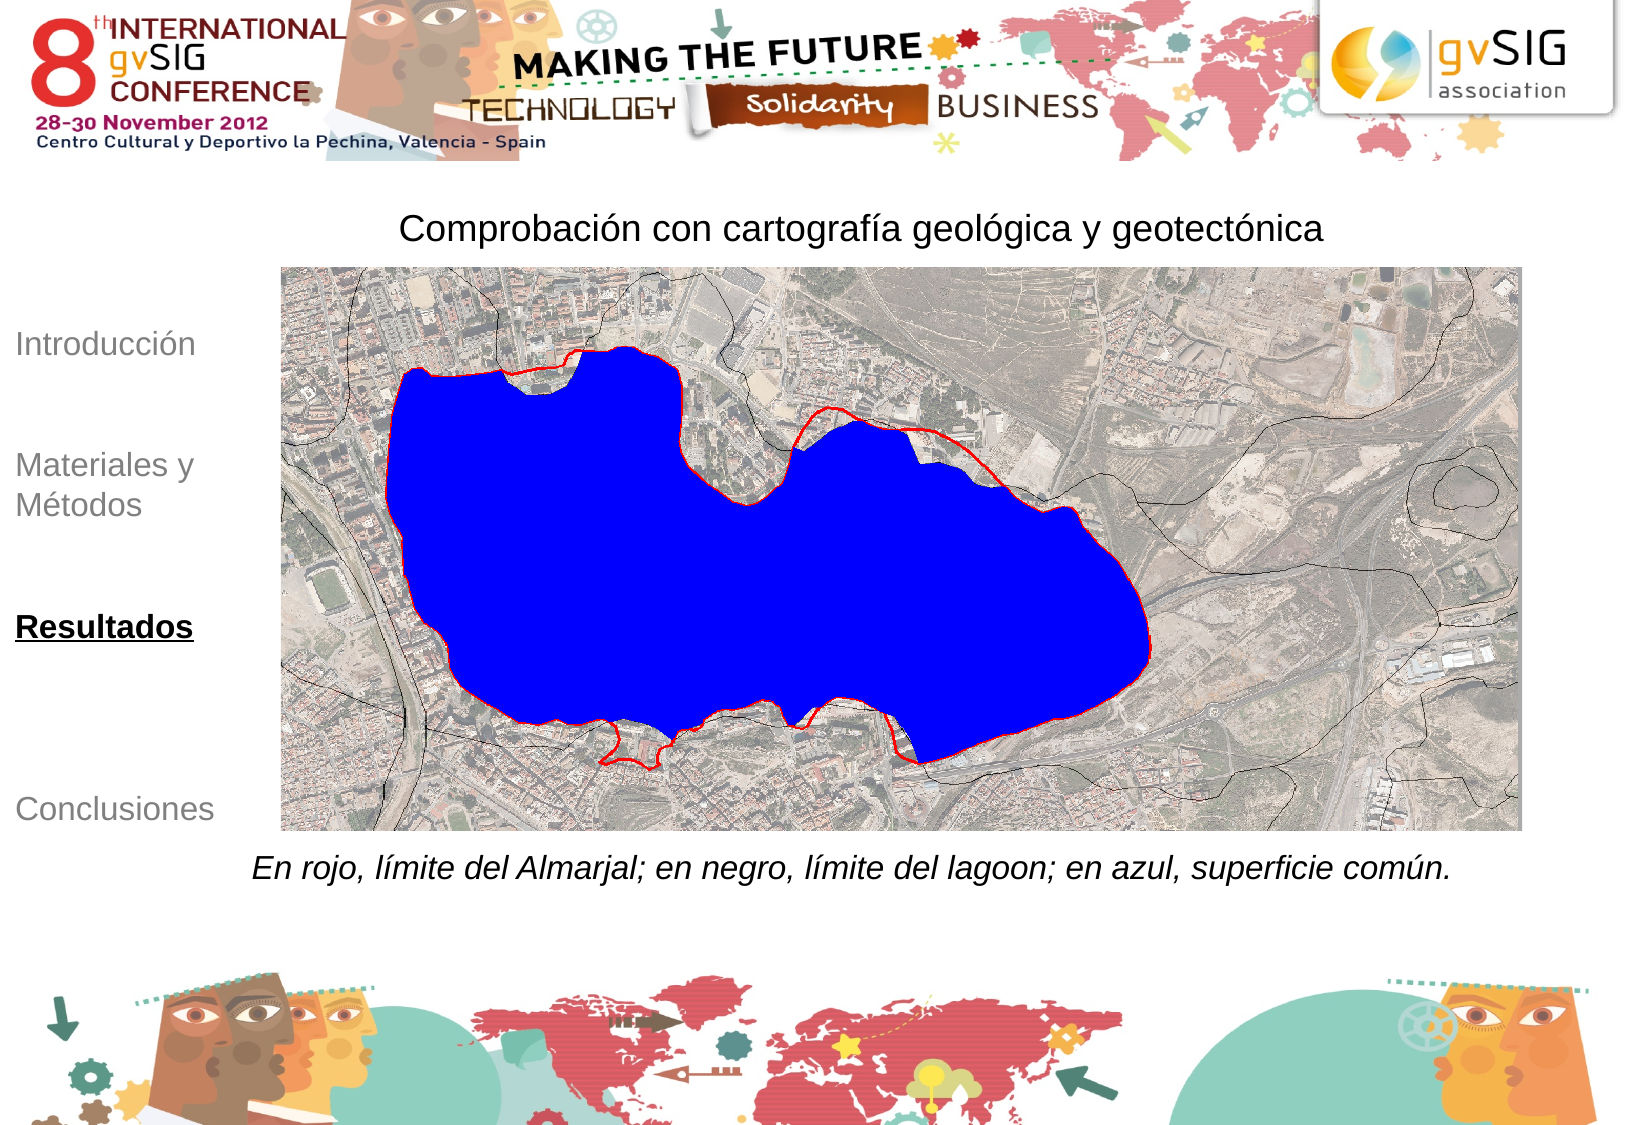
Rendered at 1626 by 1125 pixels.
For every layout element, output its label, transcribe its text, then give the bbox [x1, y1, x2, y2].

text_box En rojo, límite del Almarjal; en negro, límite del lagoon; en azul, superficie común. [237, 834, 1625, 894]
picture [280, 267, 1523, 831]
picture [0, 0, 1625, 161]
text_box Introducción Materiales y Métodos Resultados Conclusiones [0, 314, 257, 835]
picture [0, 968, 1626, 1125]
text_box Comprobación con cartografía geológica y geotectónica [384, 196, 1625, 256]
